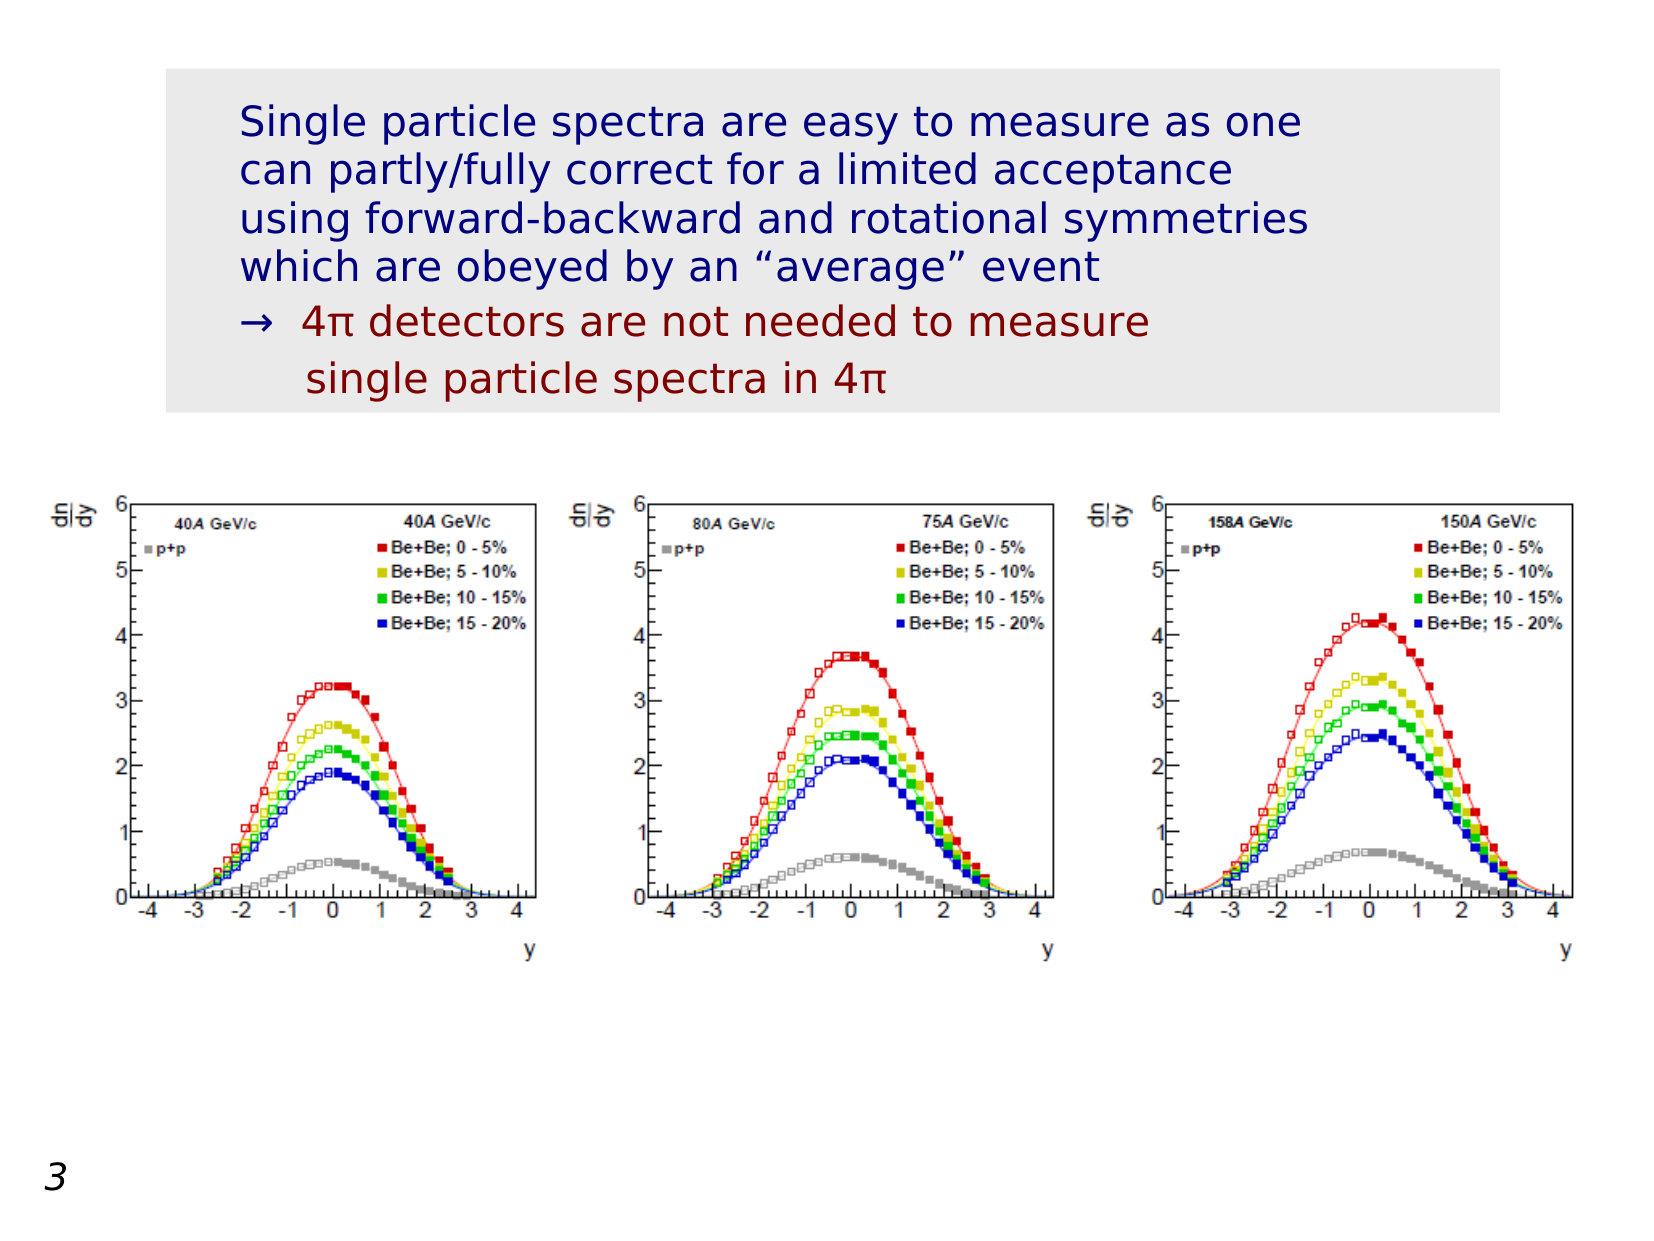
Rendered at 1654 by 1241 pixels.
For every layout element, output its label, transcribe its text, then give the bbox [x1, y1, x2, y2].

picture [0, 449, 1654, 984]
text_box [166, 68, 1501, 413]
text_box Single particle spectra are easy to measure as one can partly/fully correct for a limited acceptance using forward-backward and rotational symmetries which are obeyed by an “average” event → 4π detectors are not needed to measure single particle spectra in 4π [239, 97, 1310, 395]
